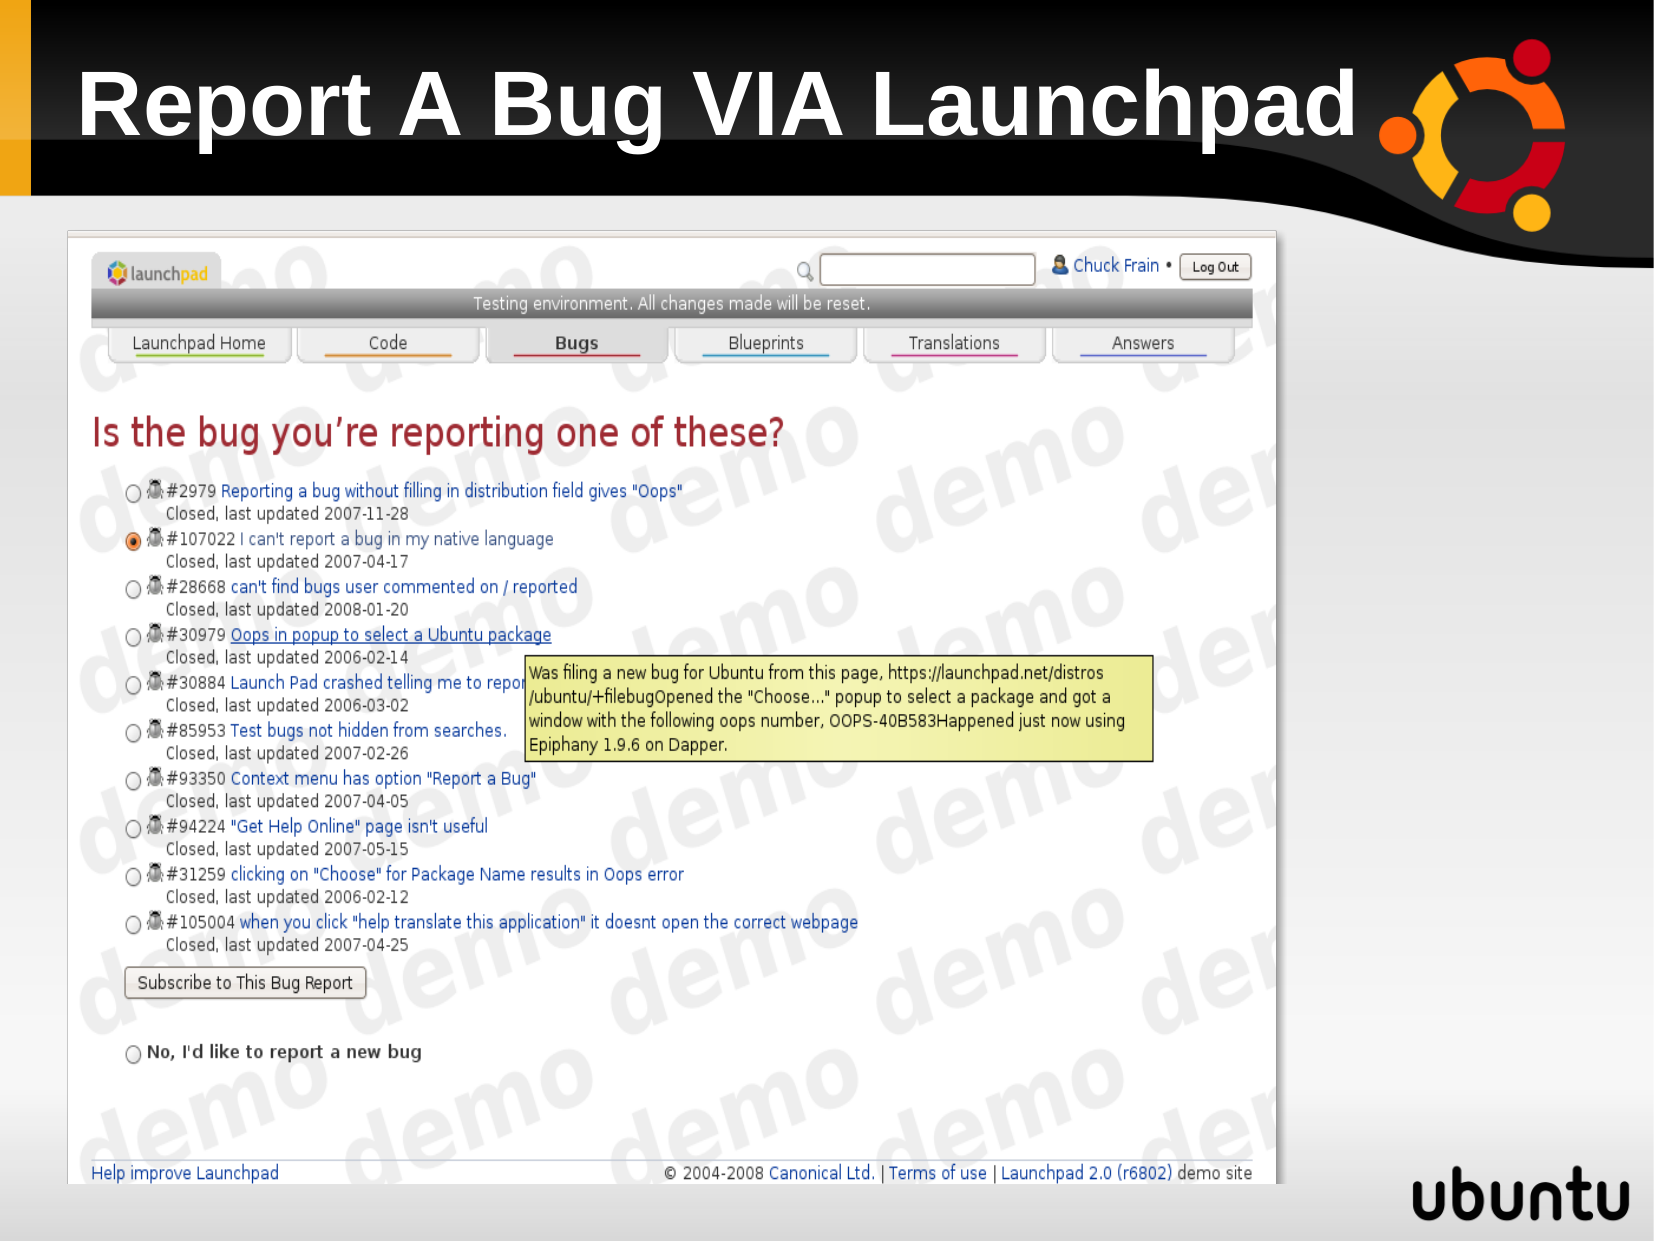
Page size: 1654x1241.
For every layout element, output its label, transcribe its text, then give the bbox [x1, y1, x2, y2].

chart [0, 150, 1576, 1184]
title Report A Bug VIA Launchpad [76, 7, 1565, 150]
picture [0, 0, 1654, 1241]
